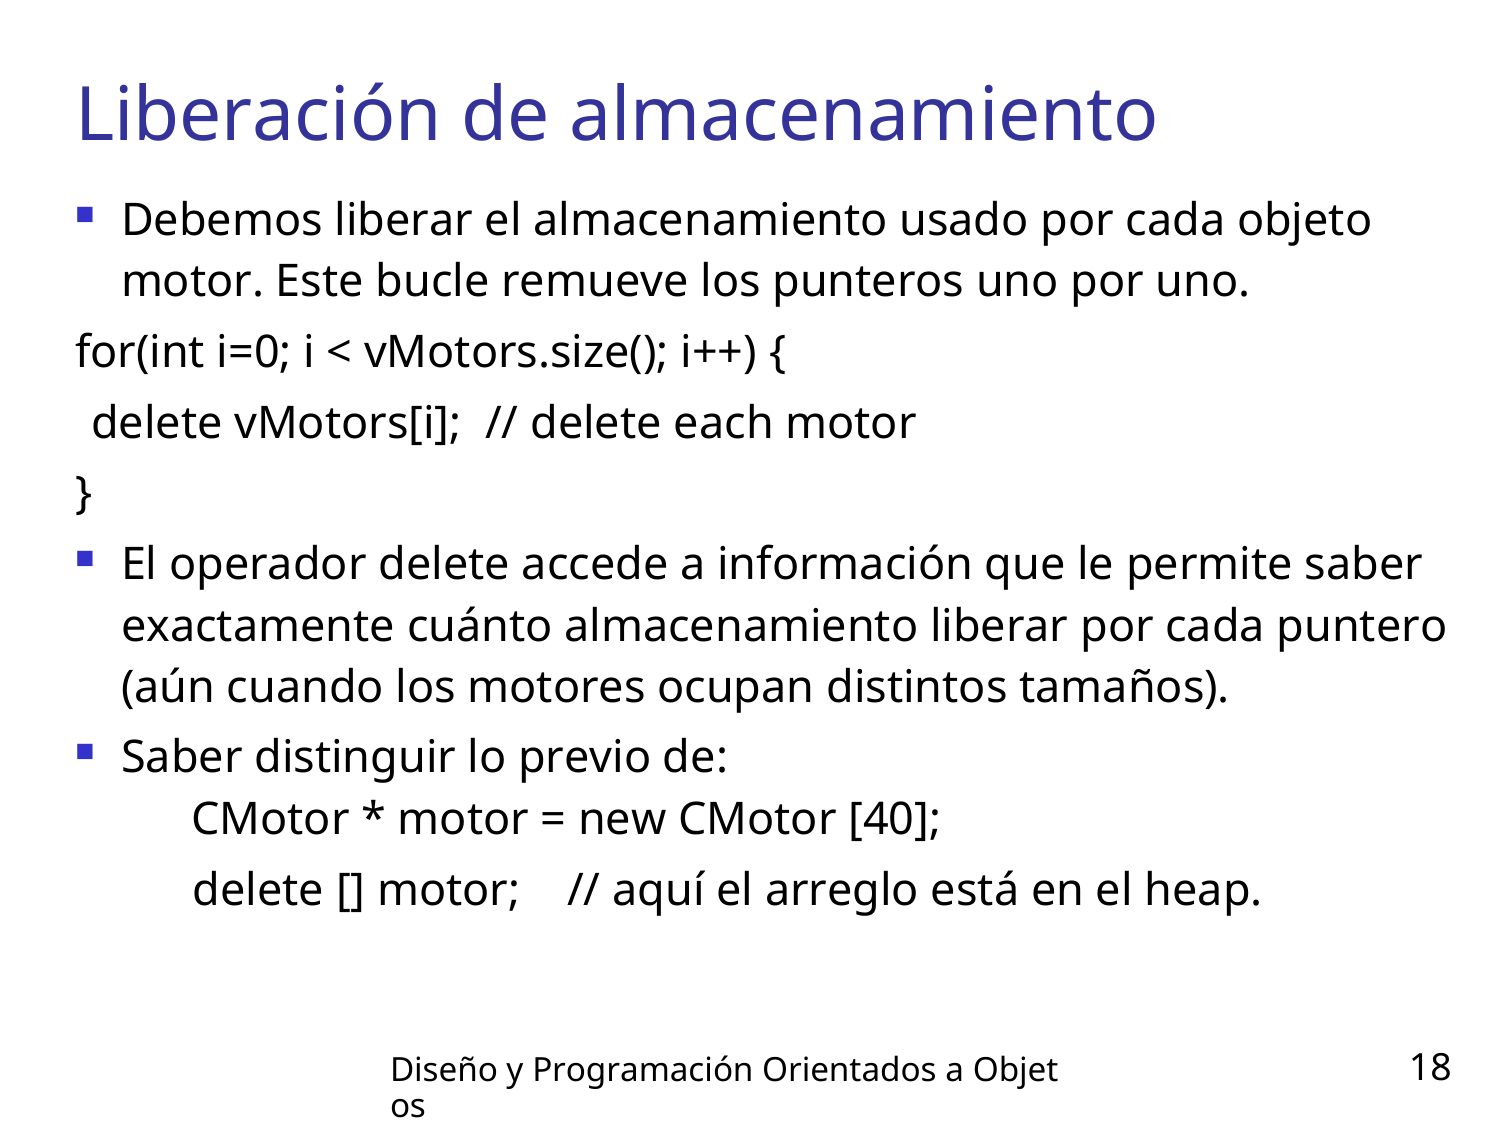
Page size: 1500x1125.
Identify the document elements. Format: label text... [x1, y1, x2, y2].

list Debemos liberar el almacenamiento usado por cada objeto motor. Este bucle remueve los punteros uno por uno. for(int i=0; i < vMotors.size(); i++)‏ { delete vMotors[i]; // delete each motor } El operador delete accede a información que le permite saber exactamente cuánto almacenamiento liberar por cada puntero (aún cuando los motores ocupan distintos tamaños). Saber distinguir lo previo de: CMotor * motor = new CMotor [40]; delete [] motor; // aquí el arreglo está en el heap. [75, 187, 1462, 931]
title Liberación de almacenamiento [75, 25, 1466, 188]
